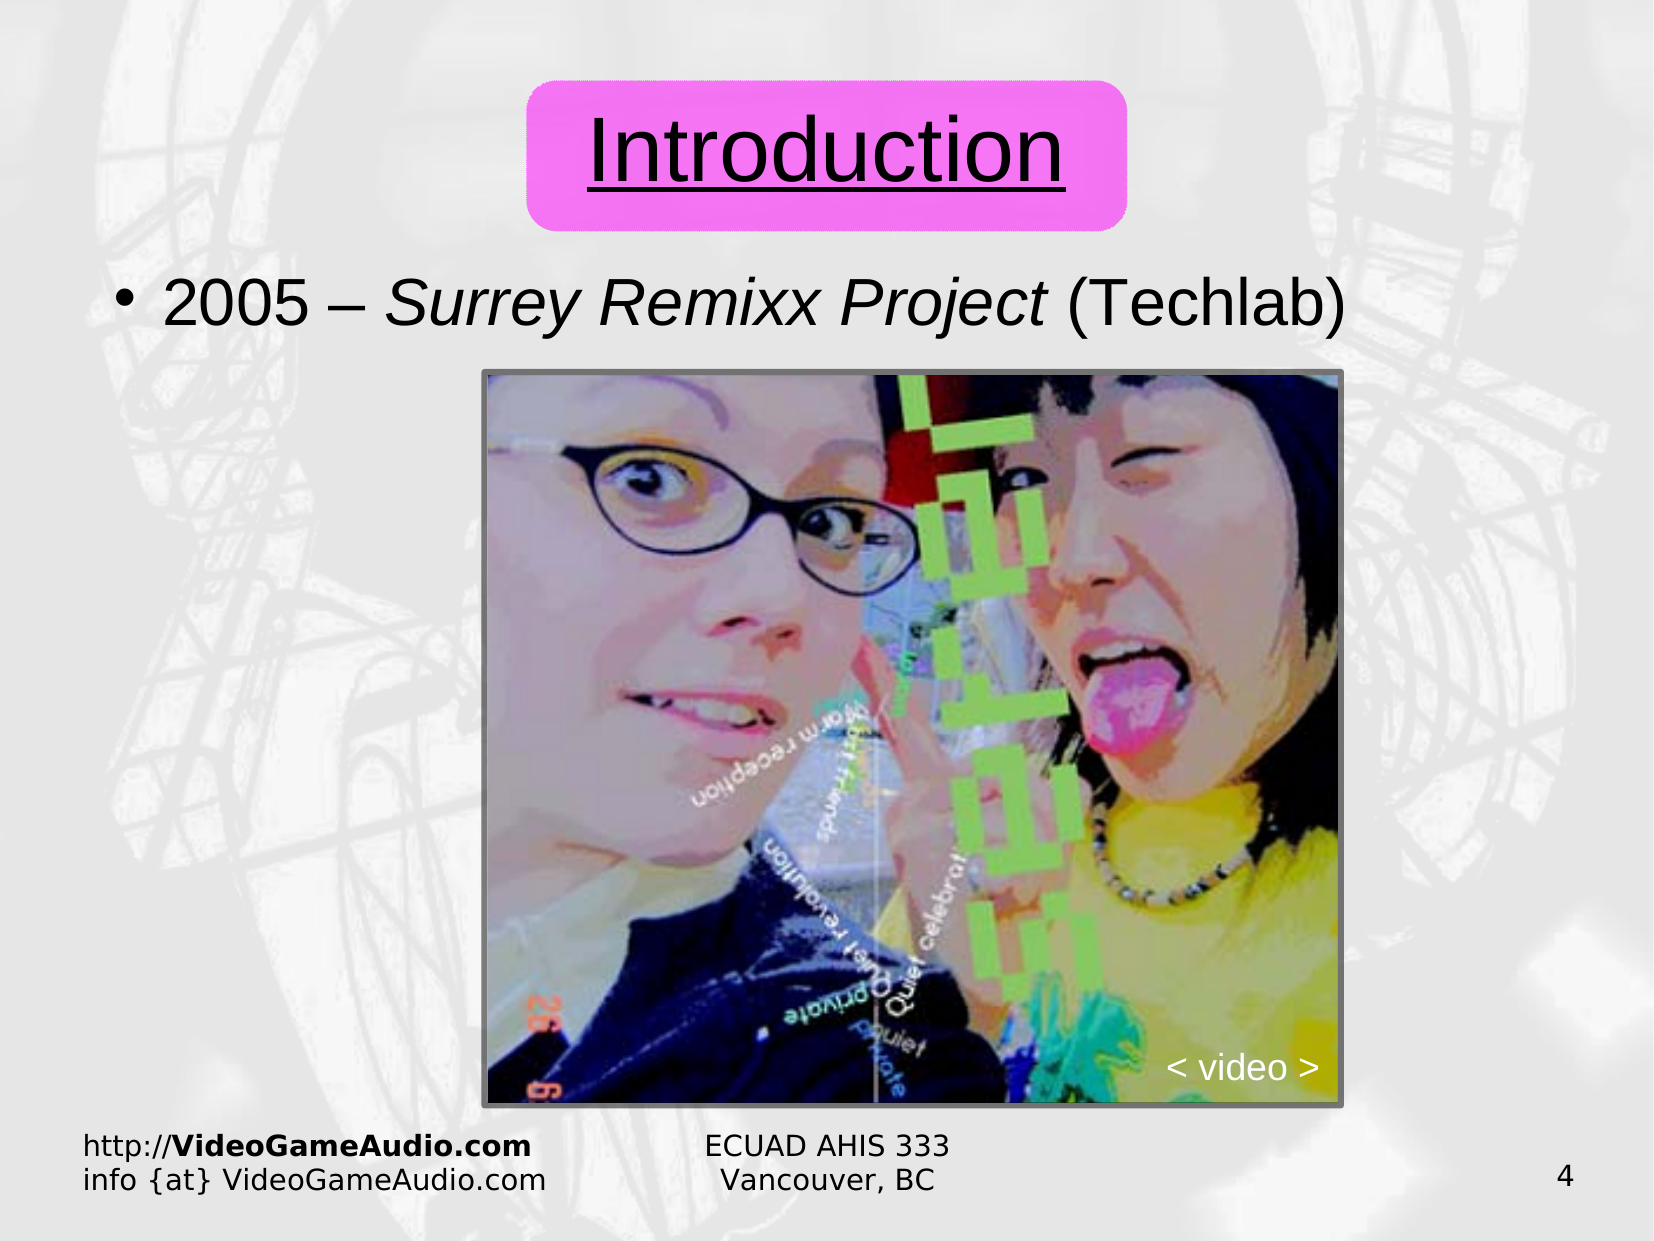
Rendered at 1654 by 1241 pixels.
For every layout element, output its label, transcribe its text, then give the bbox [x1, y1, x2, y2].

picture [0, 0, 1654, 1241]
text_box 2005 – Surrey Remixx Project (Techlab) [98, 262, 1555, 376]
text_box < video > [1151, 1041, 1376, 1099]
title Introduction [82, 49, 1571, 257]
